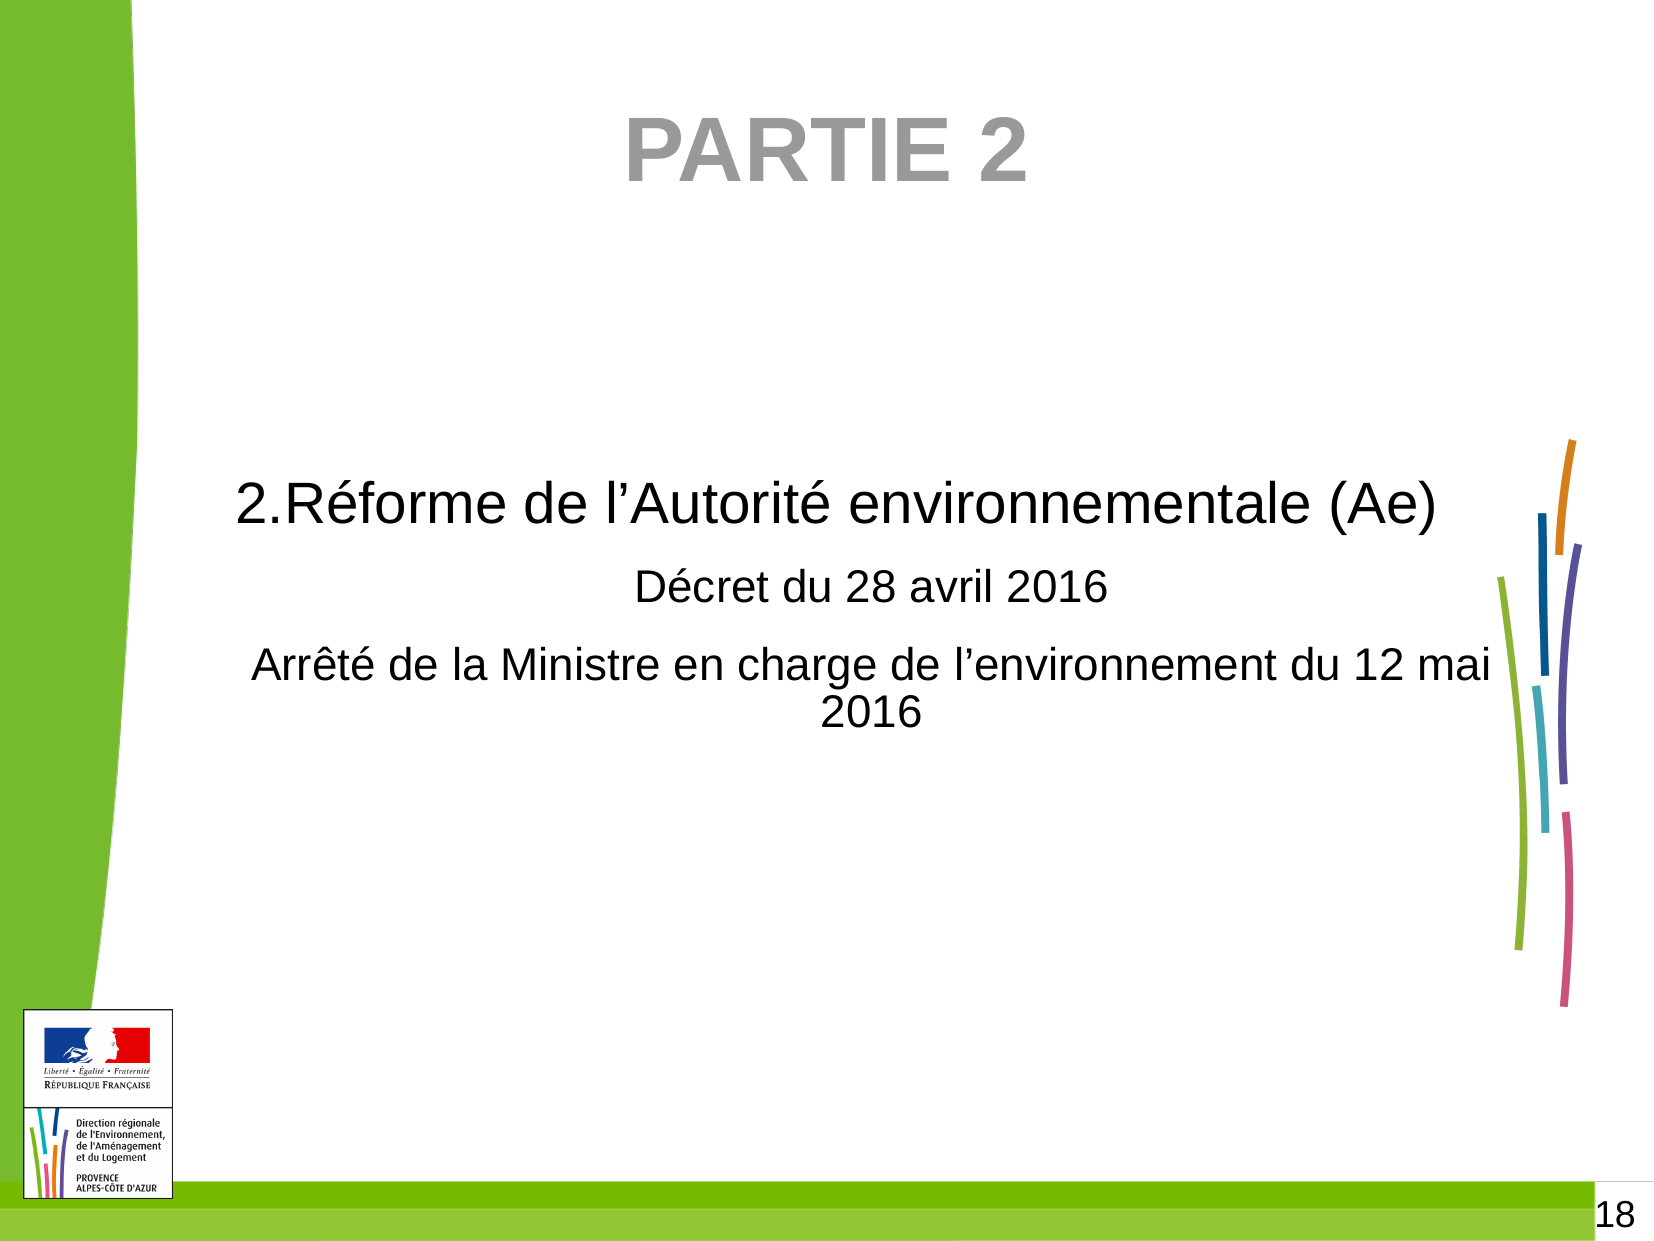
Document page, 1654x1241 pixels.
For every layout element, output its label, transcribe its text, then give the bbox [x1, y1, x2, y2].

list 2.Réforme de l’Autorité environnementale (Ae) Décret du 28 avril 2016 Arrêté de la Ministre en charge de l’environnement du 12 mai 2016 [179, 290, 1509, 1010]
title PARTIE 2 [82, 49, 1571, 257]
picture [0, 0, 1654, 1241]
